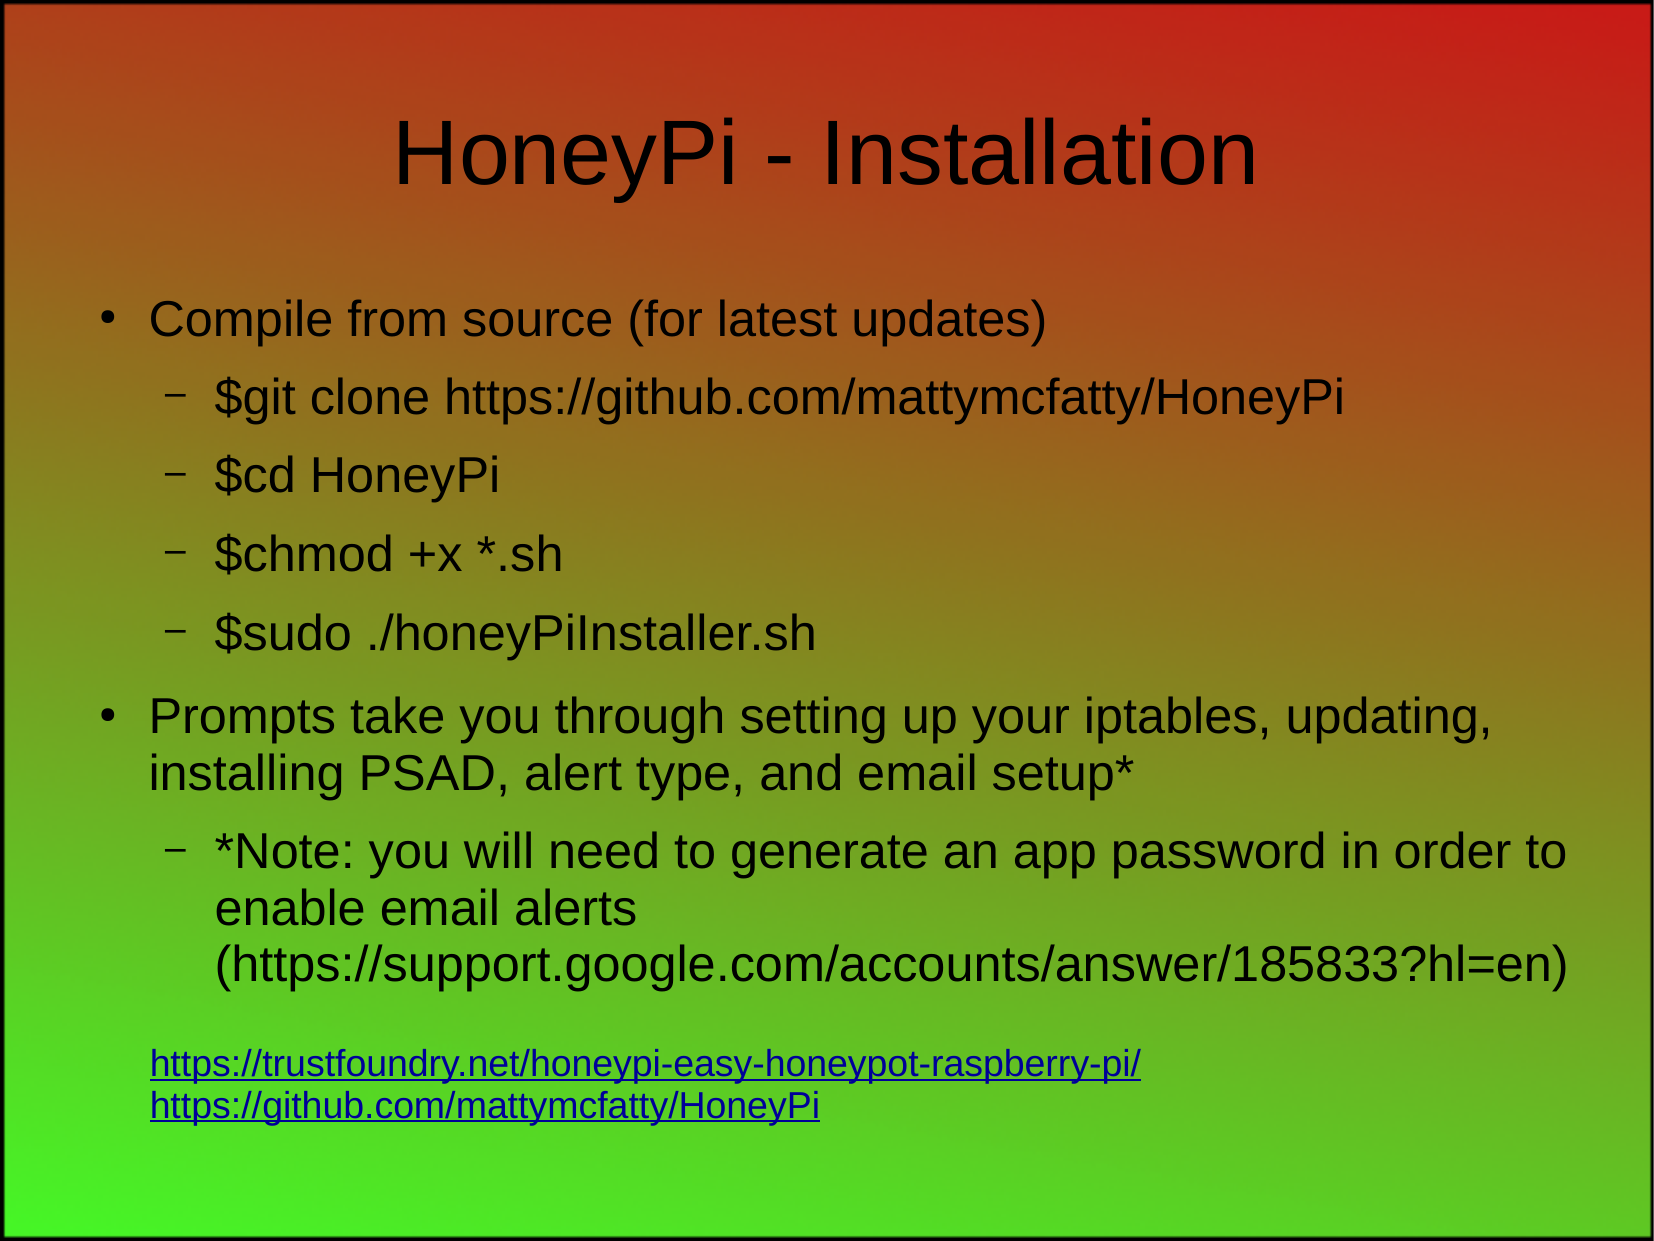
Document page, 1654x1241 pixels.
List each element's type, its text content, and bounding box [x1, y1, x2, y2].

title HoneyPi - Installation [82, 49, 1571, 257]
picture [0, 0, 1654, 1241]
text_box https://trustfoundry.net/honeypi-easy-honeypot-raspberry-pi/https://github.com/mattymcfatty/HoneyPi [135, 1035, 1411, 1176]
list Compile from source (for latest updates) $git clone https://github.com/mattymcfatty/HoneyPi $cd HoneyPi $chmod +x *.sh $sudo ./honeyPiInstaller.sh Prompts take you through setting up your iptables, updating, installing PSAD, alert type, and email setup* *Note: you will need to generate an app password in order to enable email alerts (https://support.google.com/accounts/answer/185833?hl=en) [82, 290, 1571, 1010]
